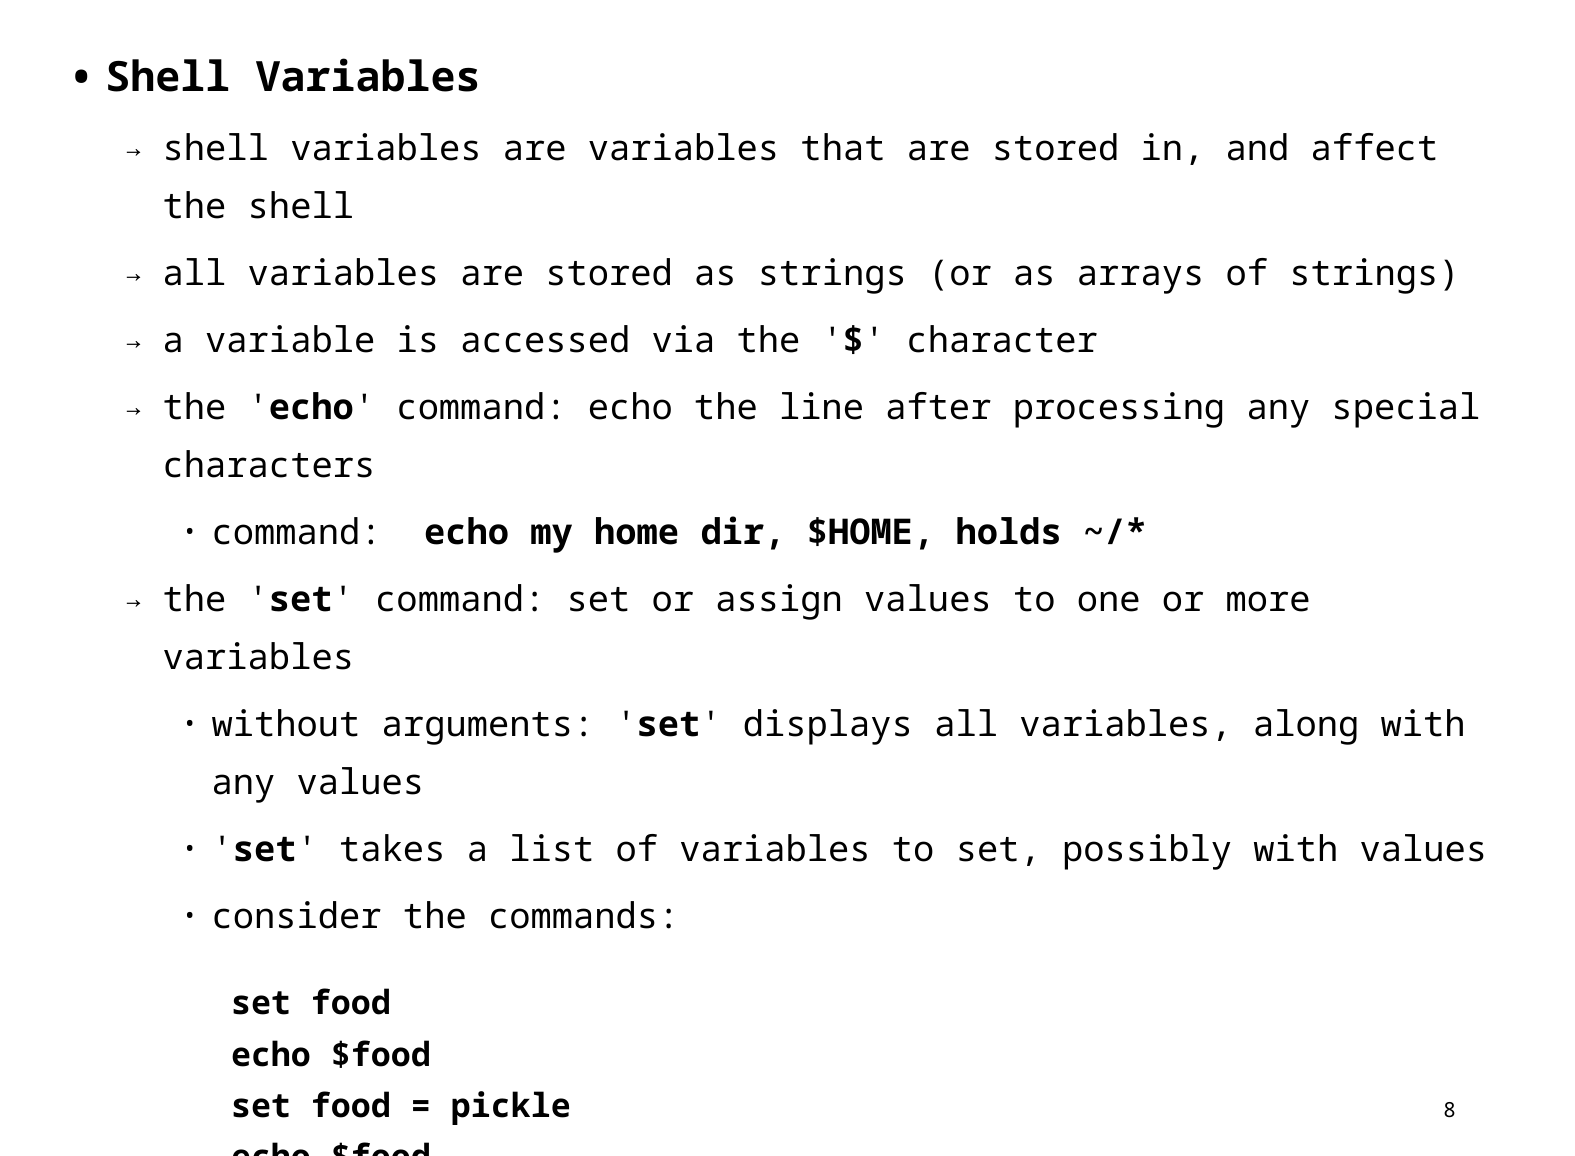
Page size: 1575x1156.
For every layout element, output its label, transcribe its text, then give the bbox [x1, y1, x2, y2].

list Shell Variables shell variables are variables that are stored in, and affect the shell all variables are stored as strings (or as arrays of strings) a variable is accessed via the '$' character the 'echo' command: echo the line after processing any special characters command: echo my home dir, $HOME, holds ~/* the 'set' command: set or assign values to one or more variables without arguments: 'set' displays all variables, along with any values 'set' takes a list of variables to set, possibly with values consider the commands: set food echo $food set food = pickle echo $food set food eat = chocolate donut (emphasis: food eat = chocolate donut) set set food = eat chocolate donut set food = "eat chocolate donut" echo $food [50, 27, 1507, 1116]
